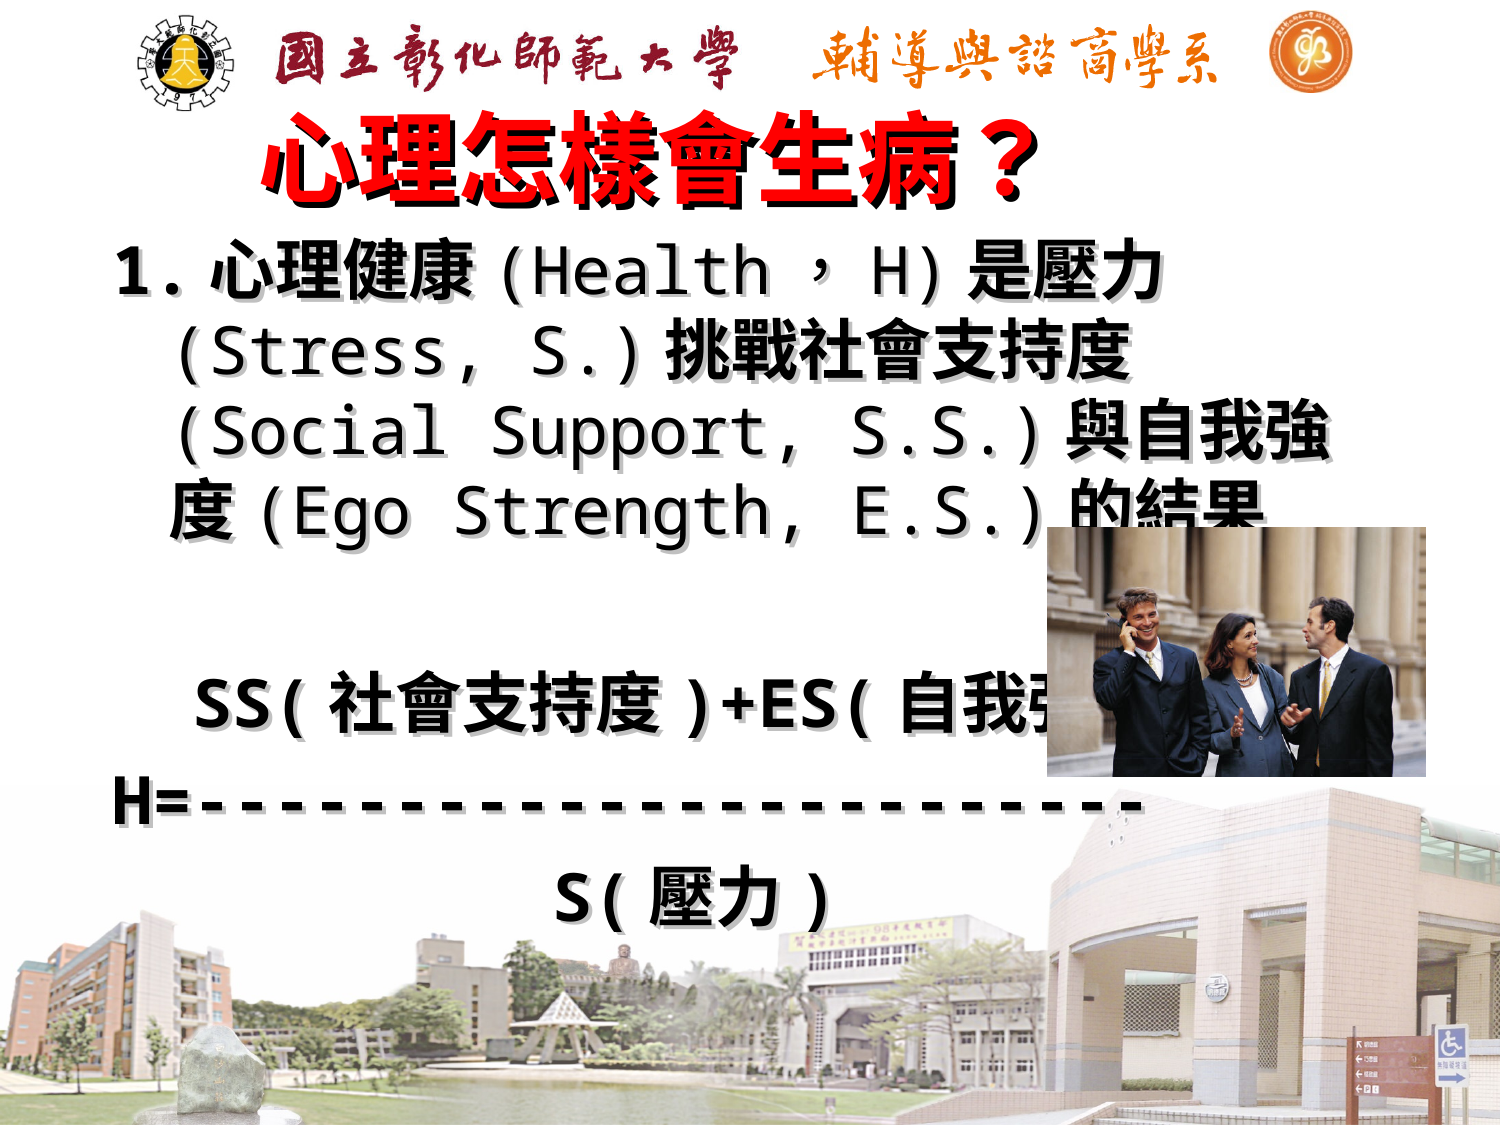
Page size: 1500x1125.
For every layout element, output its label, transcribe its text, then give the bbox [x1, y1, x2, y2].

title 心理怎樣會生病？ [242, 78, 1426, 233]
picture [1047, 527, 1426, 778]
list 1.心理健康(Health，H)是壓力(Stress, S.)挑戰社會支持度(Social Support, S.S.)與自我強度(Ego Strength, E.S.)的結果 SS(社會支持度)+ES(自我強度) H=------------------------ S(壓力) [41, 219, 1349, 963]
